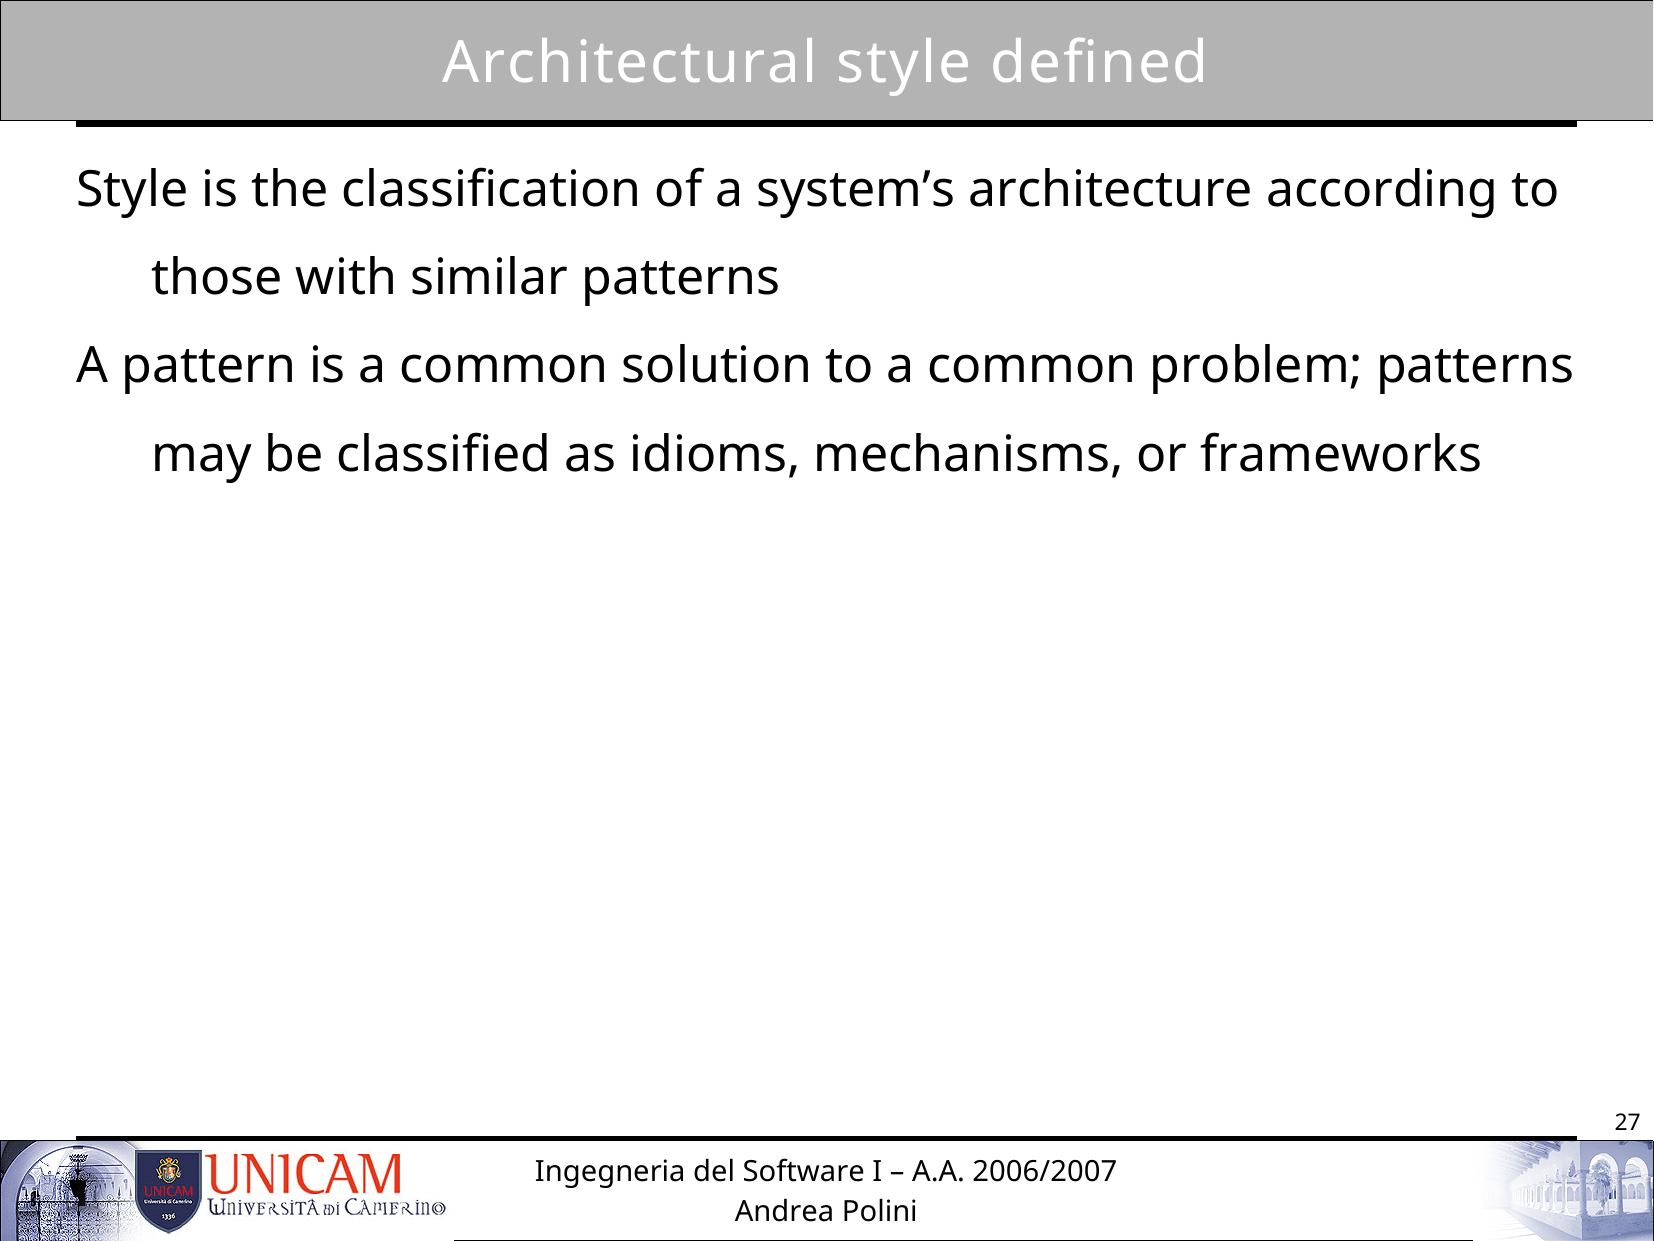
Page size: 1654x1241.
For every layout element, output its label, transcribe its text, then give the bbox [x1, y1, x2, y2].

picture [0, 1141, 454, 1241]
title Architectural style defined [0, 0, 1653, 121]
picture [1473, 1141, 1654, 1241]
list Style is the classification of a system’s architecture according to those with similar patterns A pattern is a common solution to a common problem; patterns may be classified as idioms, mechanisms, or frameworks [76, 152, 1577, 671]
